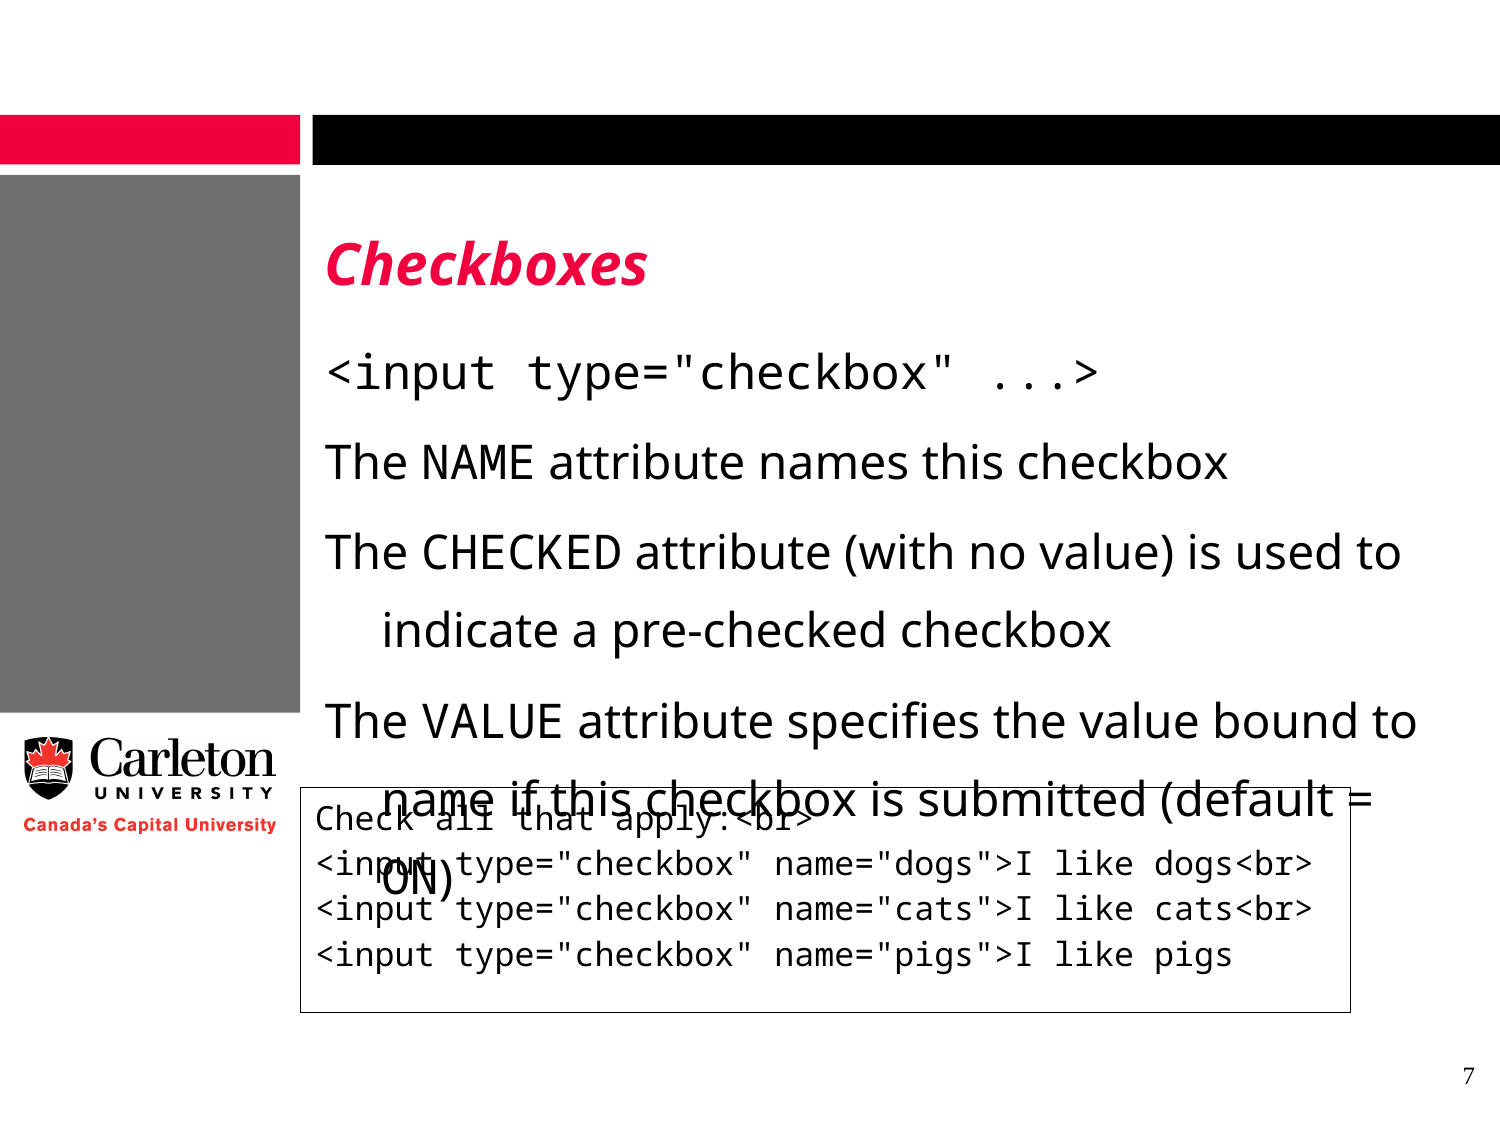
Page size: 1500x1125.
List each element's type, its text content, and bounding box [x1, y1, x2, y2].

title Checkboxes [324, 194, 1450, 324]
picture [24, 737, 276, 834]
text_box Check all that apply:<br> <input type="checkbox" name="dogs">I like dogs<br> <input type="checkbox" name="cats">I like cats<br> <input type="checkbox" name="pigs">I like pigs [300, 787, 1351, 1013]
list <input type="checkbox" ...> The NAME attribute names this checkbox The CHECKED attribute (with no value) is used to indicate a pre-checked checkbox The VALUE attribute specifies the value bound to name if this checkbox is submitted (default = ON) [324, 324, 1450, 788]
